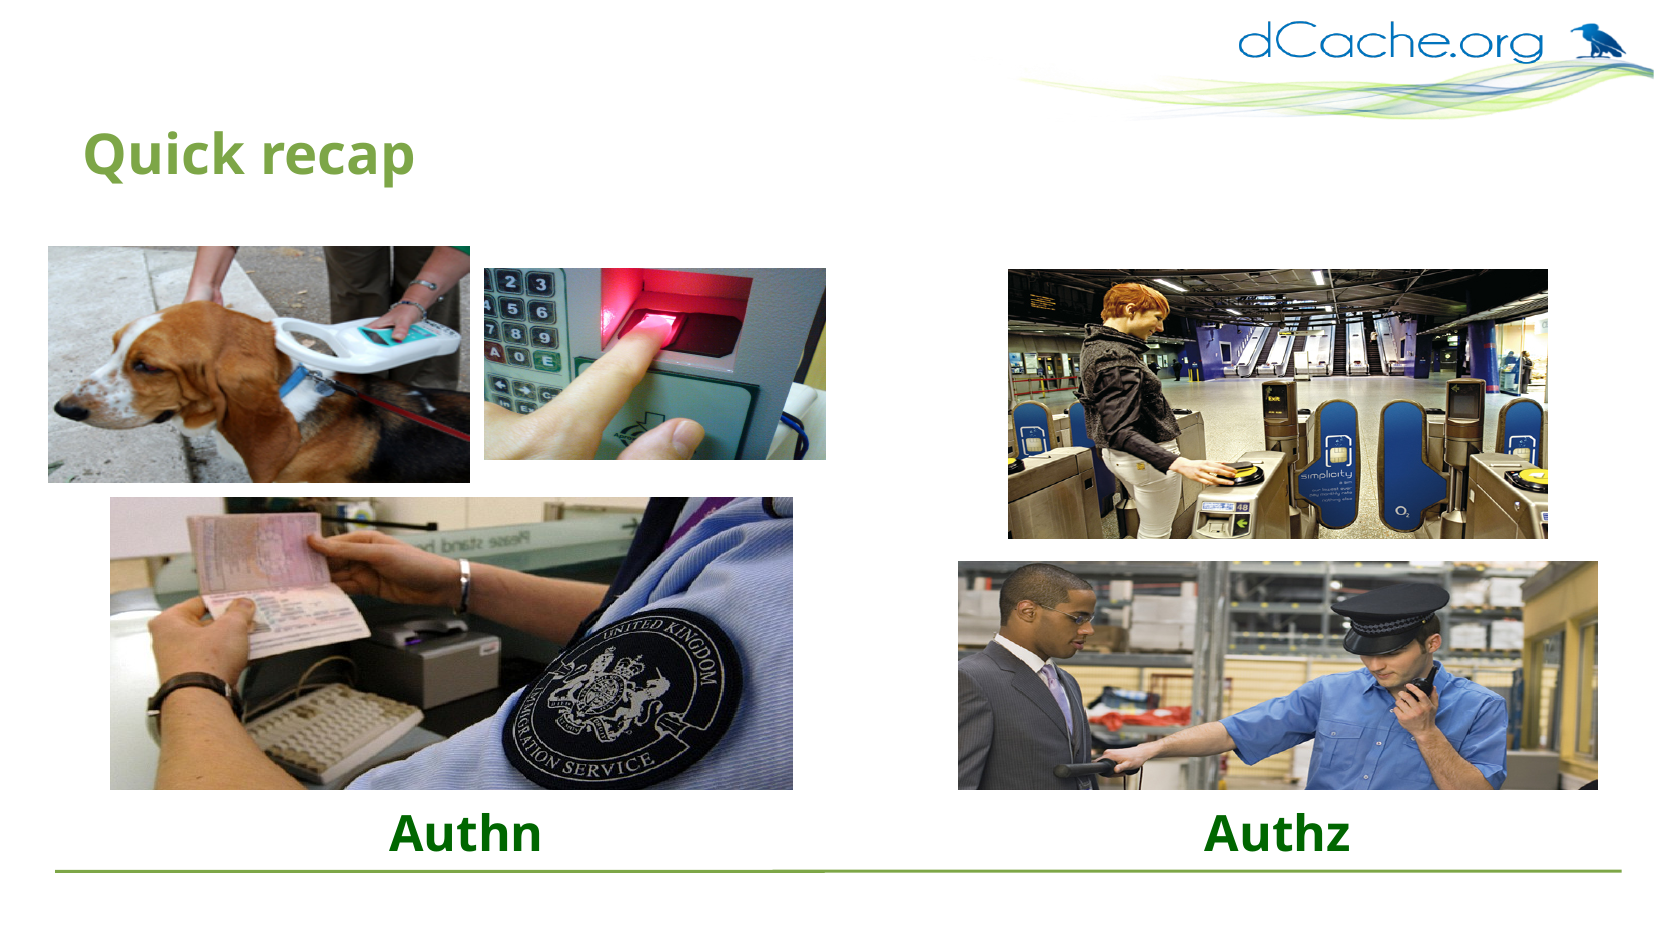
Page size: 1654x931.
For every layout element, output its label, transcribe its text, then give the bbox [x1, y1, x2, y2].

picture [484, 268, 826, 460]
picture [1008, 269, 1548, 539]
title Quick recap [82, 116, 1605, 189]
picture [956, 12, 1654, 127]
picture [958, 561, 1598, 790]
list Authn [212, 797, 721, 872]
picture [110, 497, 793, 790]
list Authz [1059, 797, 1497, 872]
picture [48, 246, 470, 483]
